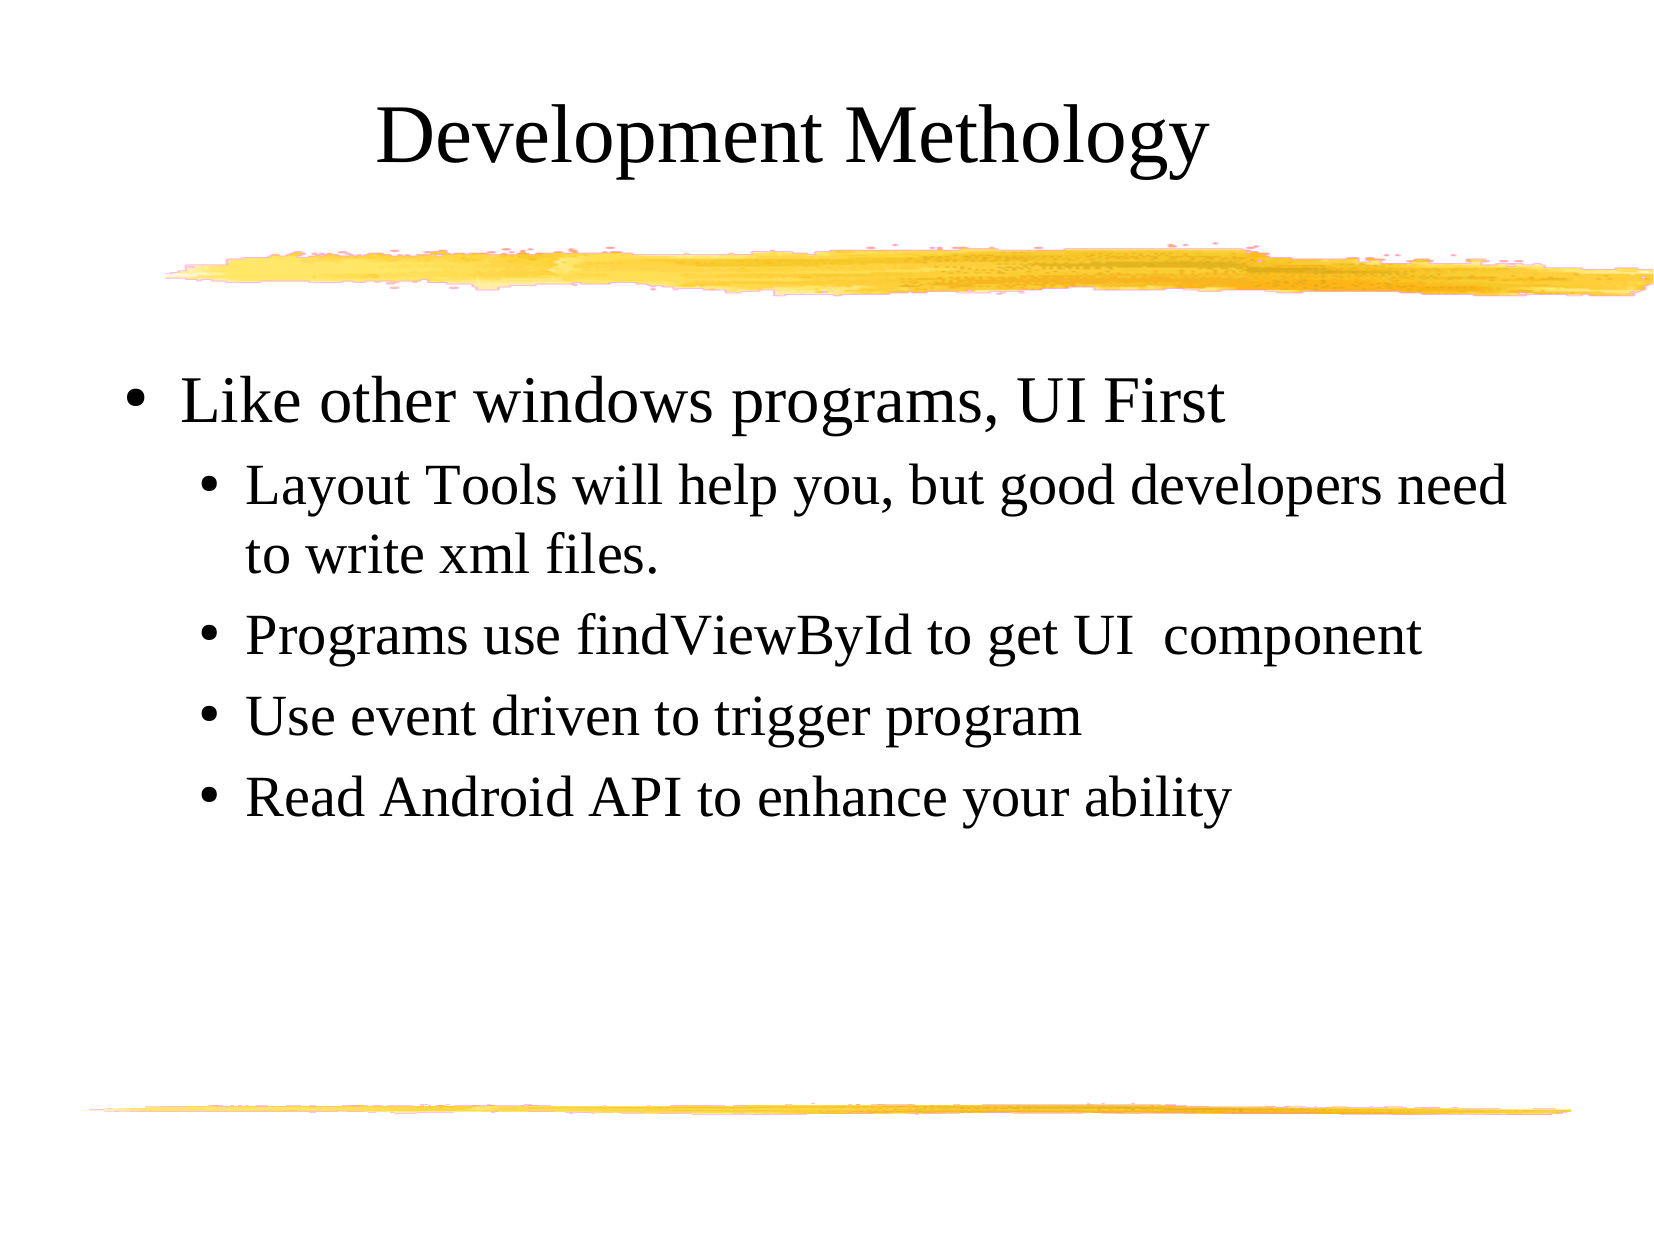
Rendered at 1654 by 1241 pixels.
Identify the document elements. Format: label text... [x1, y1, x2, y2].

picture [165, 237, 1654, 308]
picture [82, 1102, 1571, 1117]
title Development Methology [76, 28, 1482, 235]
list Like other windows programs, UI First Layout Tools will help you, but good developers need to write xml files. Programs use findViewById to get UI component Use event driven to trigger program Read Android API to enhance your ability [124, 358, 1530, 1103]
